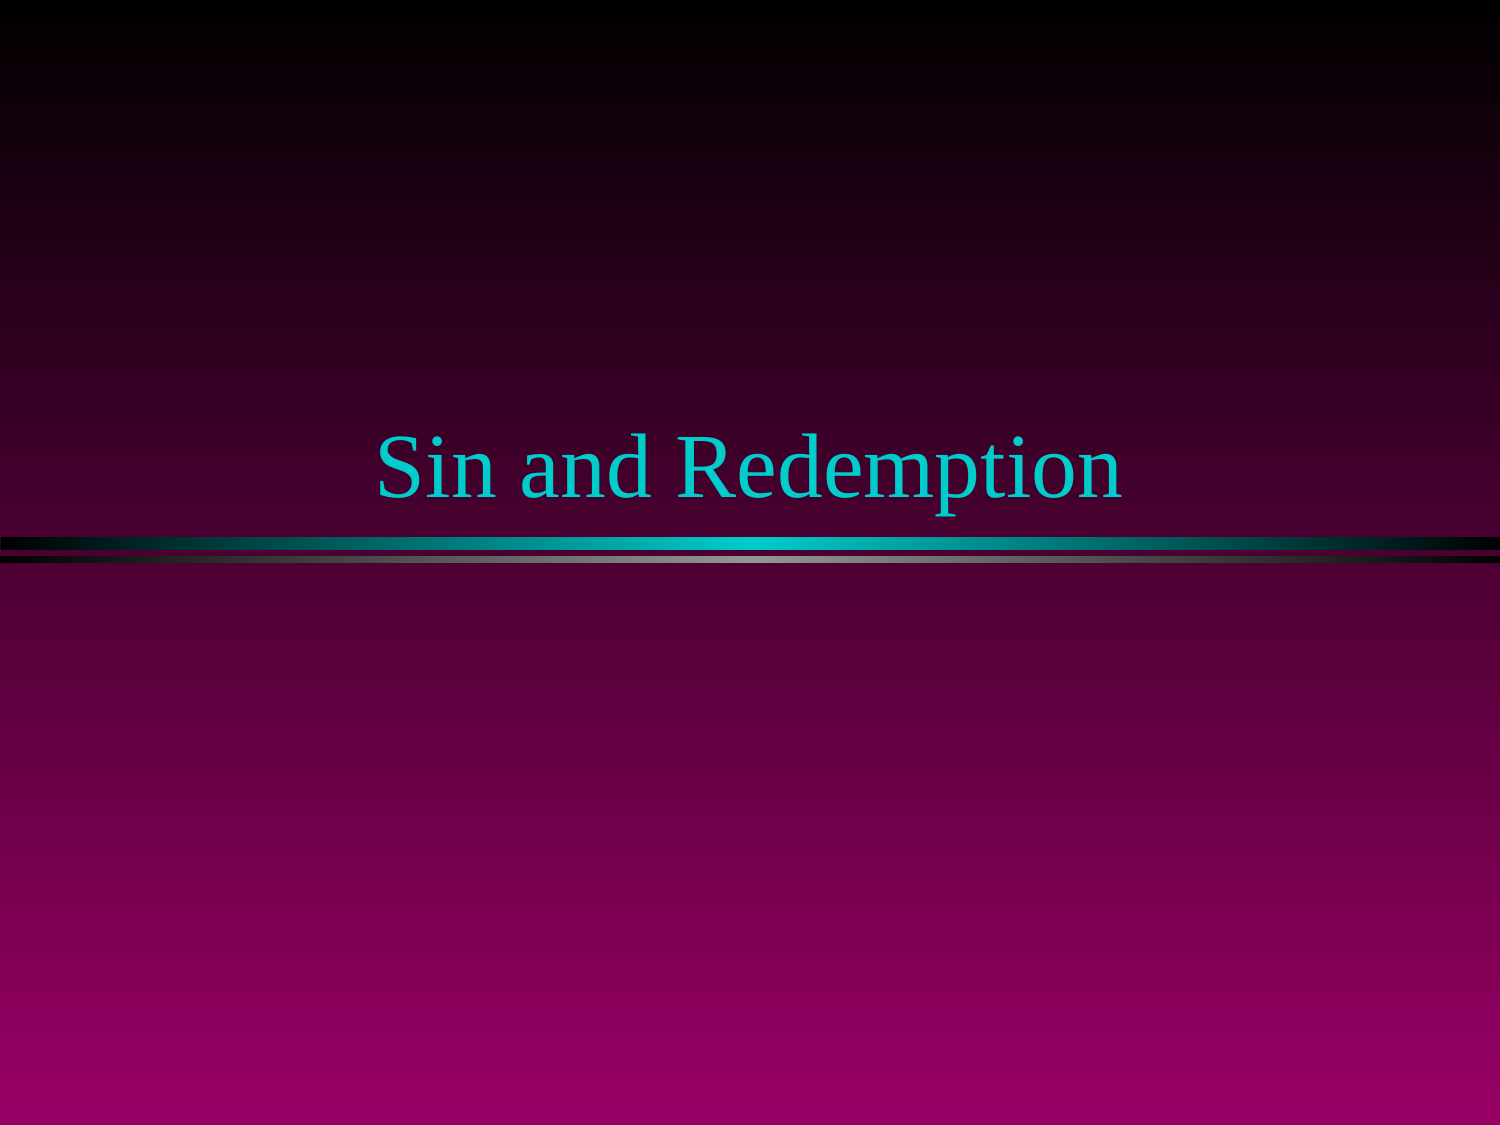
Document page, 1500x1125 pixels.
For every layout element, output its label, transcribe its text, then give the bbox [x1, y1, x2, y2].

title Sin and Redemption [112, 337, 1388, 525]
